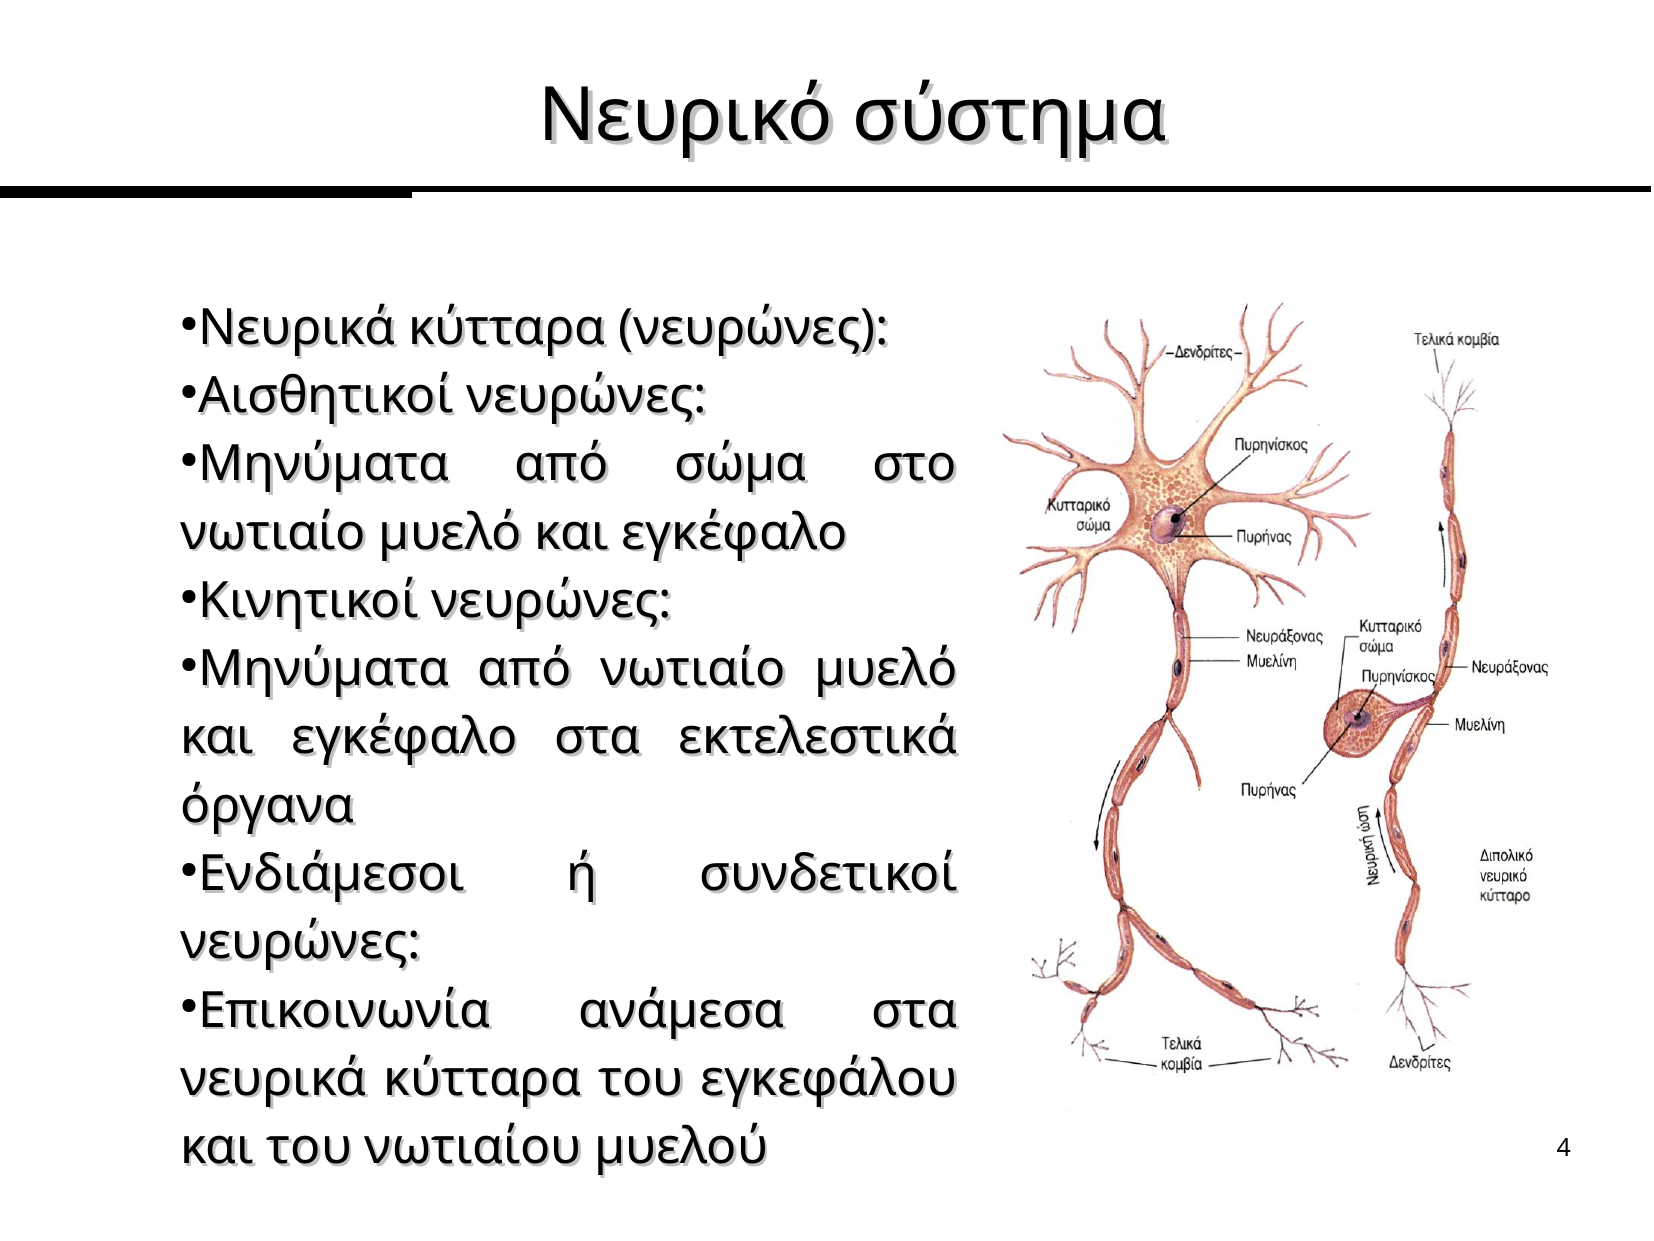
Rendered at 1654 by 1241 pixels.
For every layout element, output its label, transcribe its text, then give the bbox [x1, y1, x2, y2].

picture [989, 285, 1560, 1123]
text_box Νευρικό σύστημα [524, 52, 1130, 158]
text_box Νευρικά κύτταρα (νευρώνες): Αισθητικοί νευρώνες: Μηνύματα από σώμα στο νωτιαίο μυελό και εγκέφαλο Κινητικοί νευρώνες: Μηνύματα από νωτιαίο μυελό και εγκέφαλο στα εκτελεστικά όργανα Ενδιάμεσοι ή συνδετικοί νευρώνες: Επικοινωνία ανάμεσα στα νευρικά κύτταρα του εγκεφάλου και του νωτιαίου μυελού [165, 283, 981, 1022]
